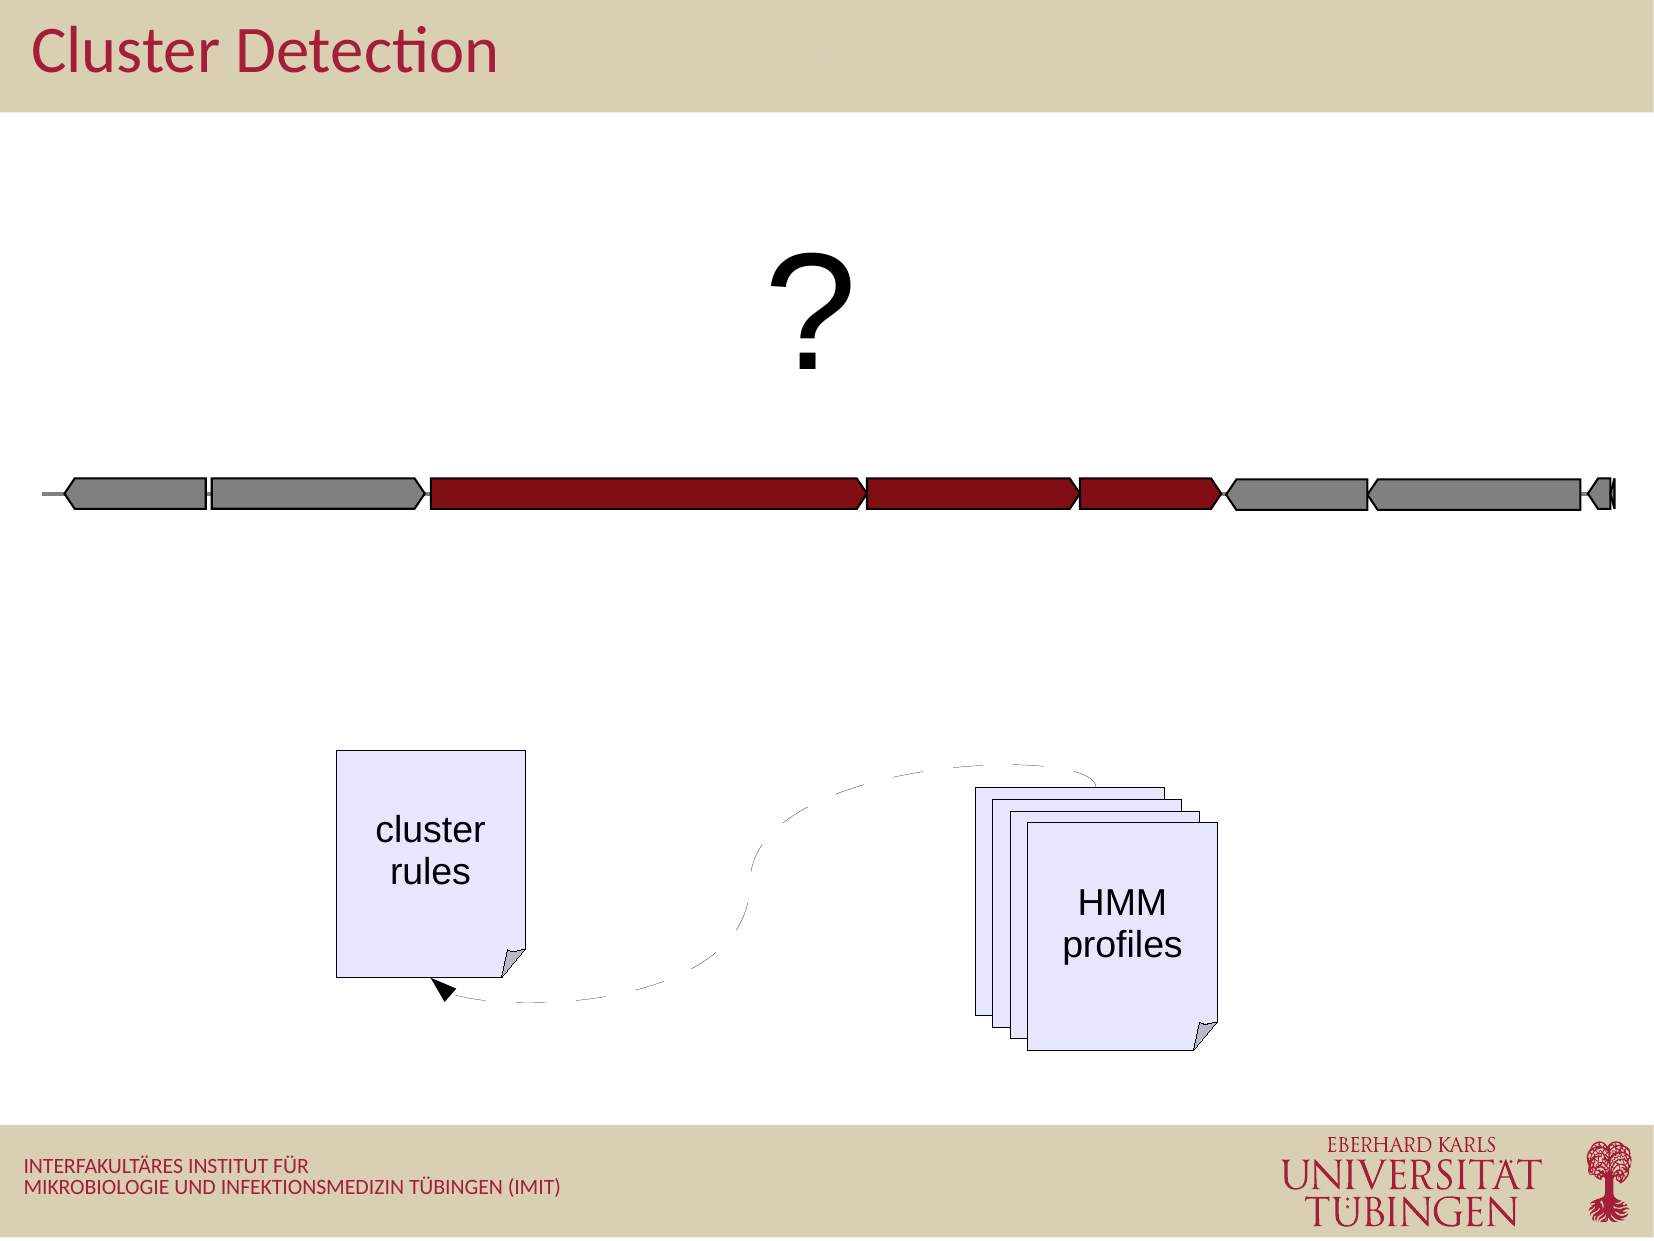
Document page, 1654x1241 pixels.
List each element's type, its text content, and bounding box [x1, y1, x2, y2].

text_box HMM profiles [1027, 822, 1218, 1051]
picture [40, 472, 1616, 515]
text_box HMM profiles [975, 787, 1165, 1016]
text_box HMM profiles [1010, 811, 1200, 1039]
text_box HMM profiles [992, 799, 1182, 1028]
title Cluster Detection [31, 0, 1374, 113]
text_box cluster rules [336, 750, 526, 978]
text_box ? [750, 211, 873, 413]
